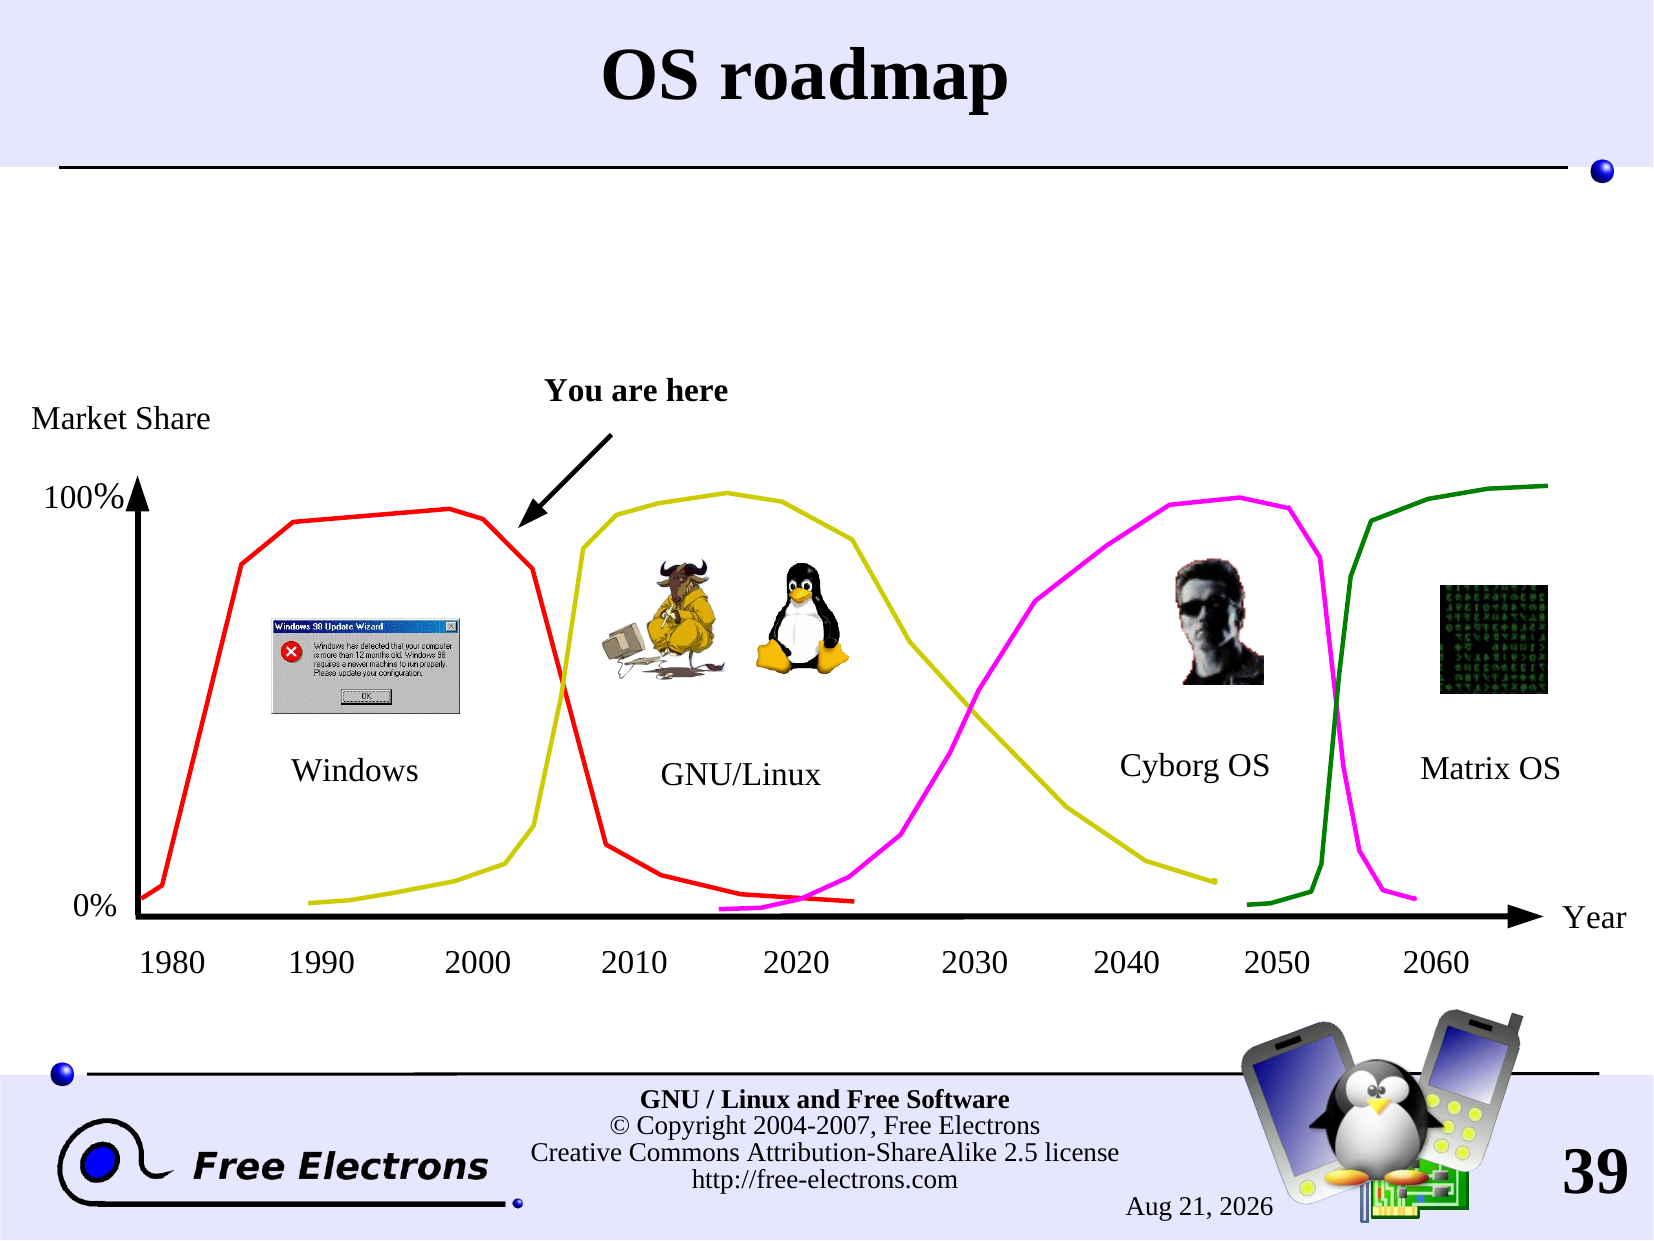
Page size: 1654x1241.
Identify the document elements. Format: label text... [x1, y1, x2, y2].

picture [1225, 991, 1538, 1241]
text_box 2040 [1093, 943, 1166, 991]
text_box 100% [43, 475, 134, 528]
picture [50, 1107, 527, 1216]
picture [755, 563, 849, 674]
picture [1440, 585, 1548, 694]
text_box Market Share [31, 399, 254, 447]
text_box 2020 [763, 943, 841, 991]
text_box Year [1562, 898, 1634, 945]
text_box 1990 [288, 943, 372, 991]
picture [1154, 557, 1264, 685]
text_box 2050 [1243, 943, 1316, 991]
text_box 2000 [444, 943, 526, 991]
picture [271, 618, 460, 715]
text_box Windows [290, 751, 438, 813]
title OS roadmap [60, 25, 1551, 124]
picture [589, 557, 733, 680]
text_box Matrix OS [1420, 749, 1589, 796]
text_box 2060 [1402, 943, 1475, 991]
text_box GNU/Linux [660, 755, 830, 810]
text_box Cyborg OS [1119, 746, 1289, 793]
text_box 0% [67, 887, 118, 934]
text_box 2010 [600, 943, 682, 991]
text_box 1980 [138, 943, 222, 991]
text_box 2030 [941, 943, 1014, 991]
text_box You are here [543, 372, 741, 423]
